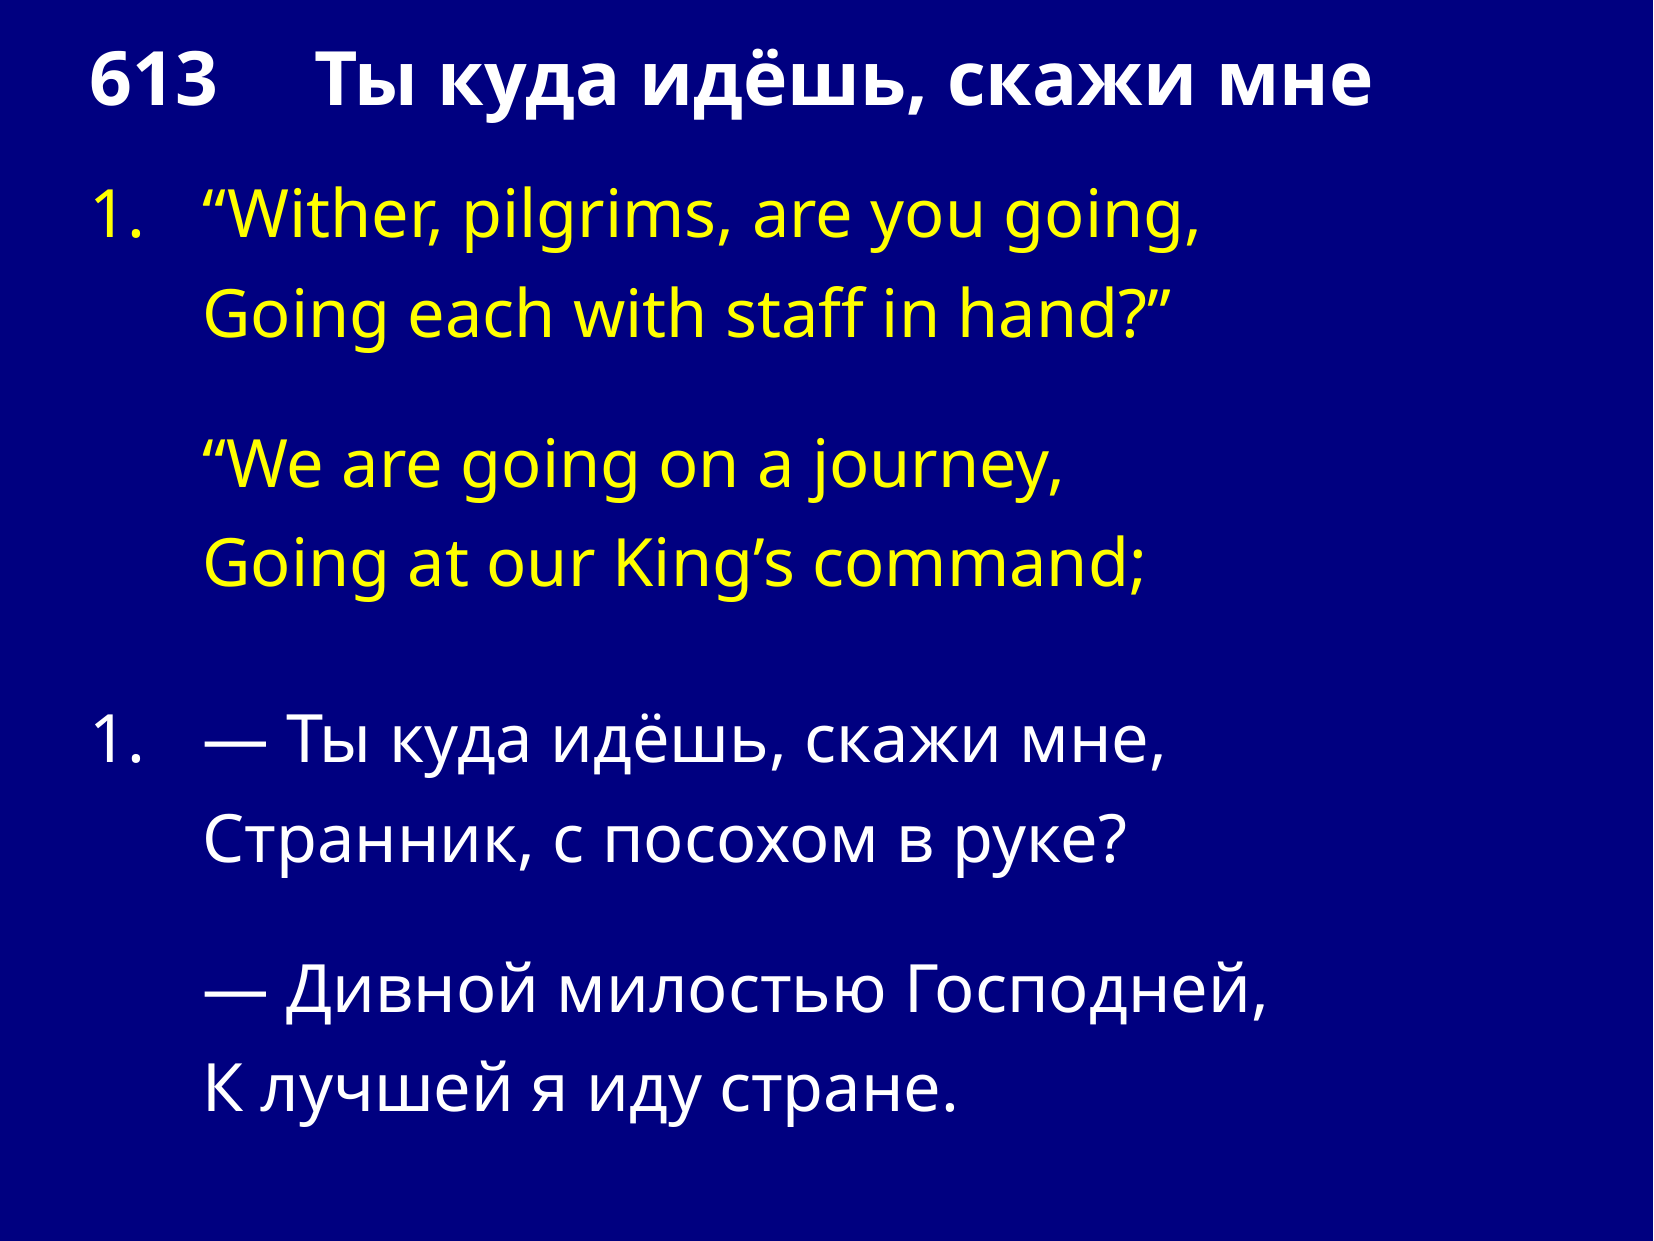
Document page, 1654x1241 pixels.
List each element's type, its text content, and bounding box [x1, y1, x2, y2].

text_box 1. “Wither, pilgrims, are you going, Going each with staff in hand?” “We are going on a journey, Going at our King’s command; [75, 150, 1576, 638]
text_box 613 Ты куда идёшь, скажи мне [75, 18, 1576, 131]
text_box 1. — Ты куда идёшь, скажи мне, Странник, с посохом в руке? — Дивной милостью Господней, К лучшей я иду стране. [75, 675, 1576, 1163]
